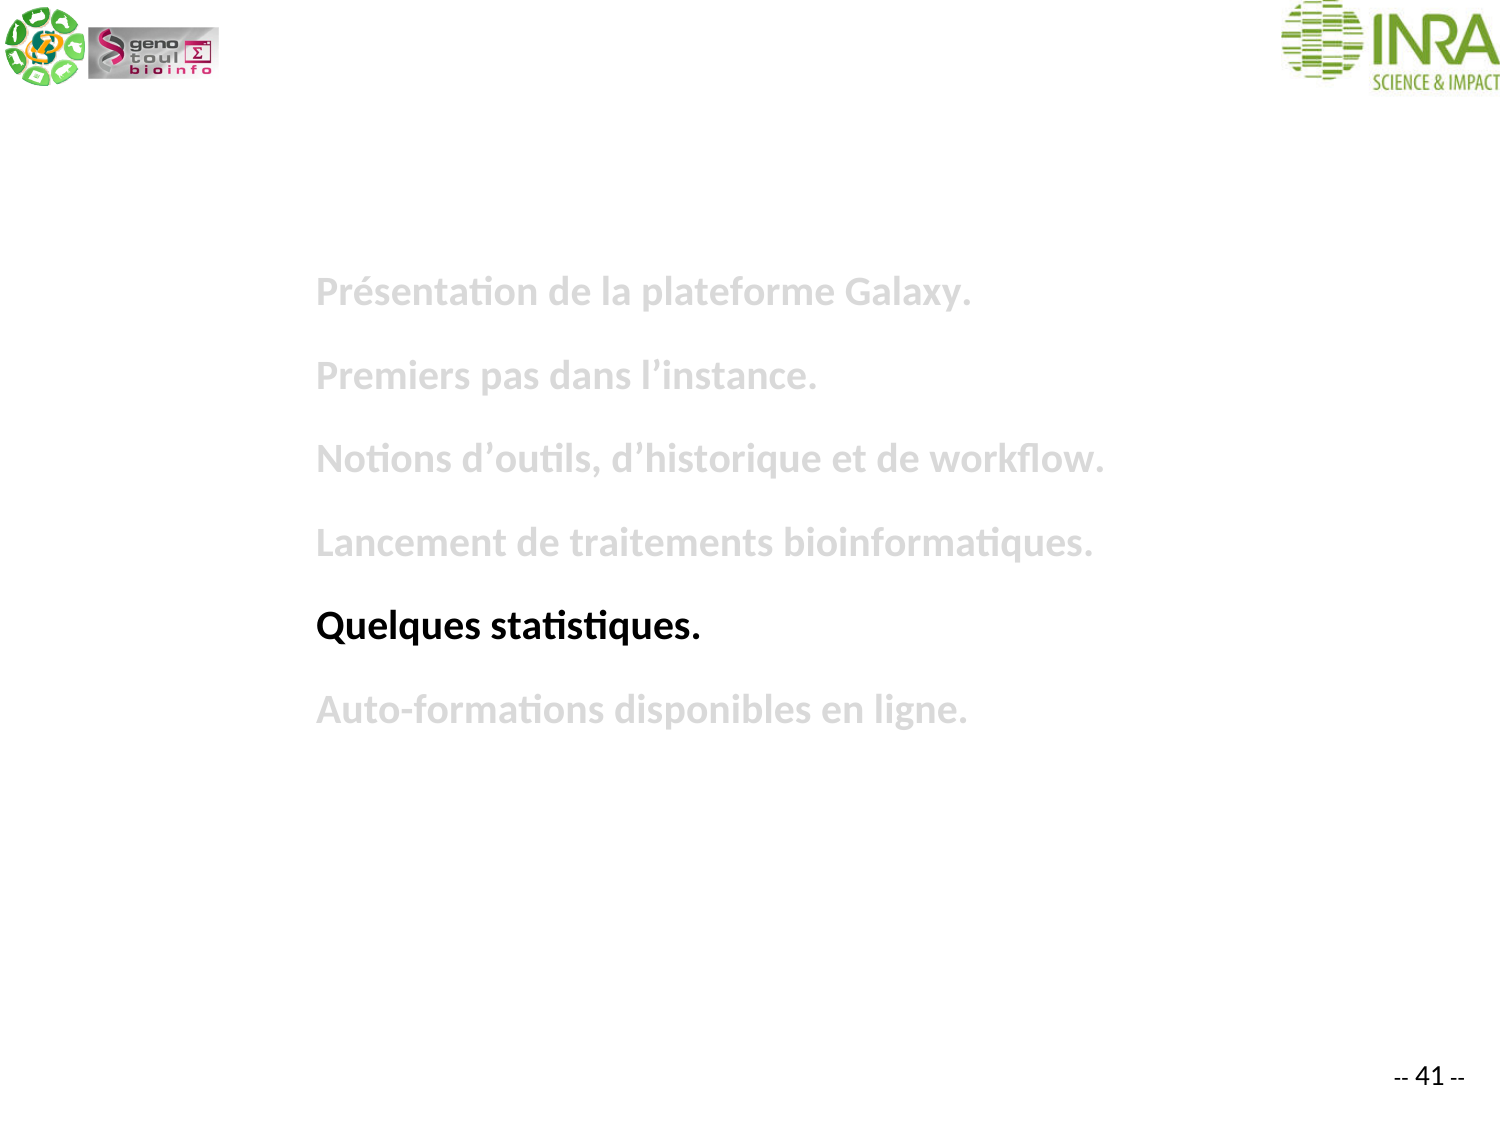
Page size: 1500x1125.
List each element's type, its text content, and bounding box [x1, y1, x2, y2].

picture [1281, 0, 1500, 110]
picture [88, 27, 219, 79]
text_box Présentation de la plateforme Galaxy. Premiers pas dans l’instance. Notions d’outils, d’historique et de workflow. Lancement de traitements bioinformatiques. Quelques statistiques. Auto-formations disponibles en ligne. [301, 267, 1400, 992]
picture [5, 7, 85, 86]
